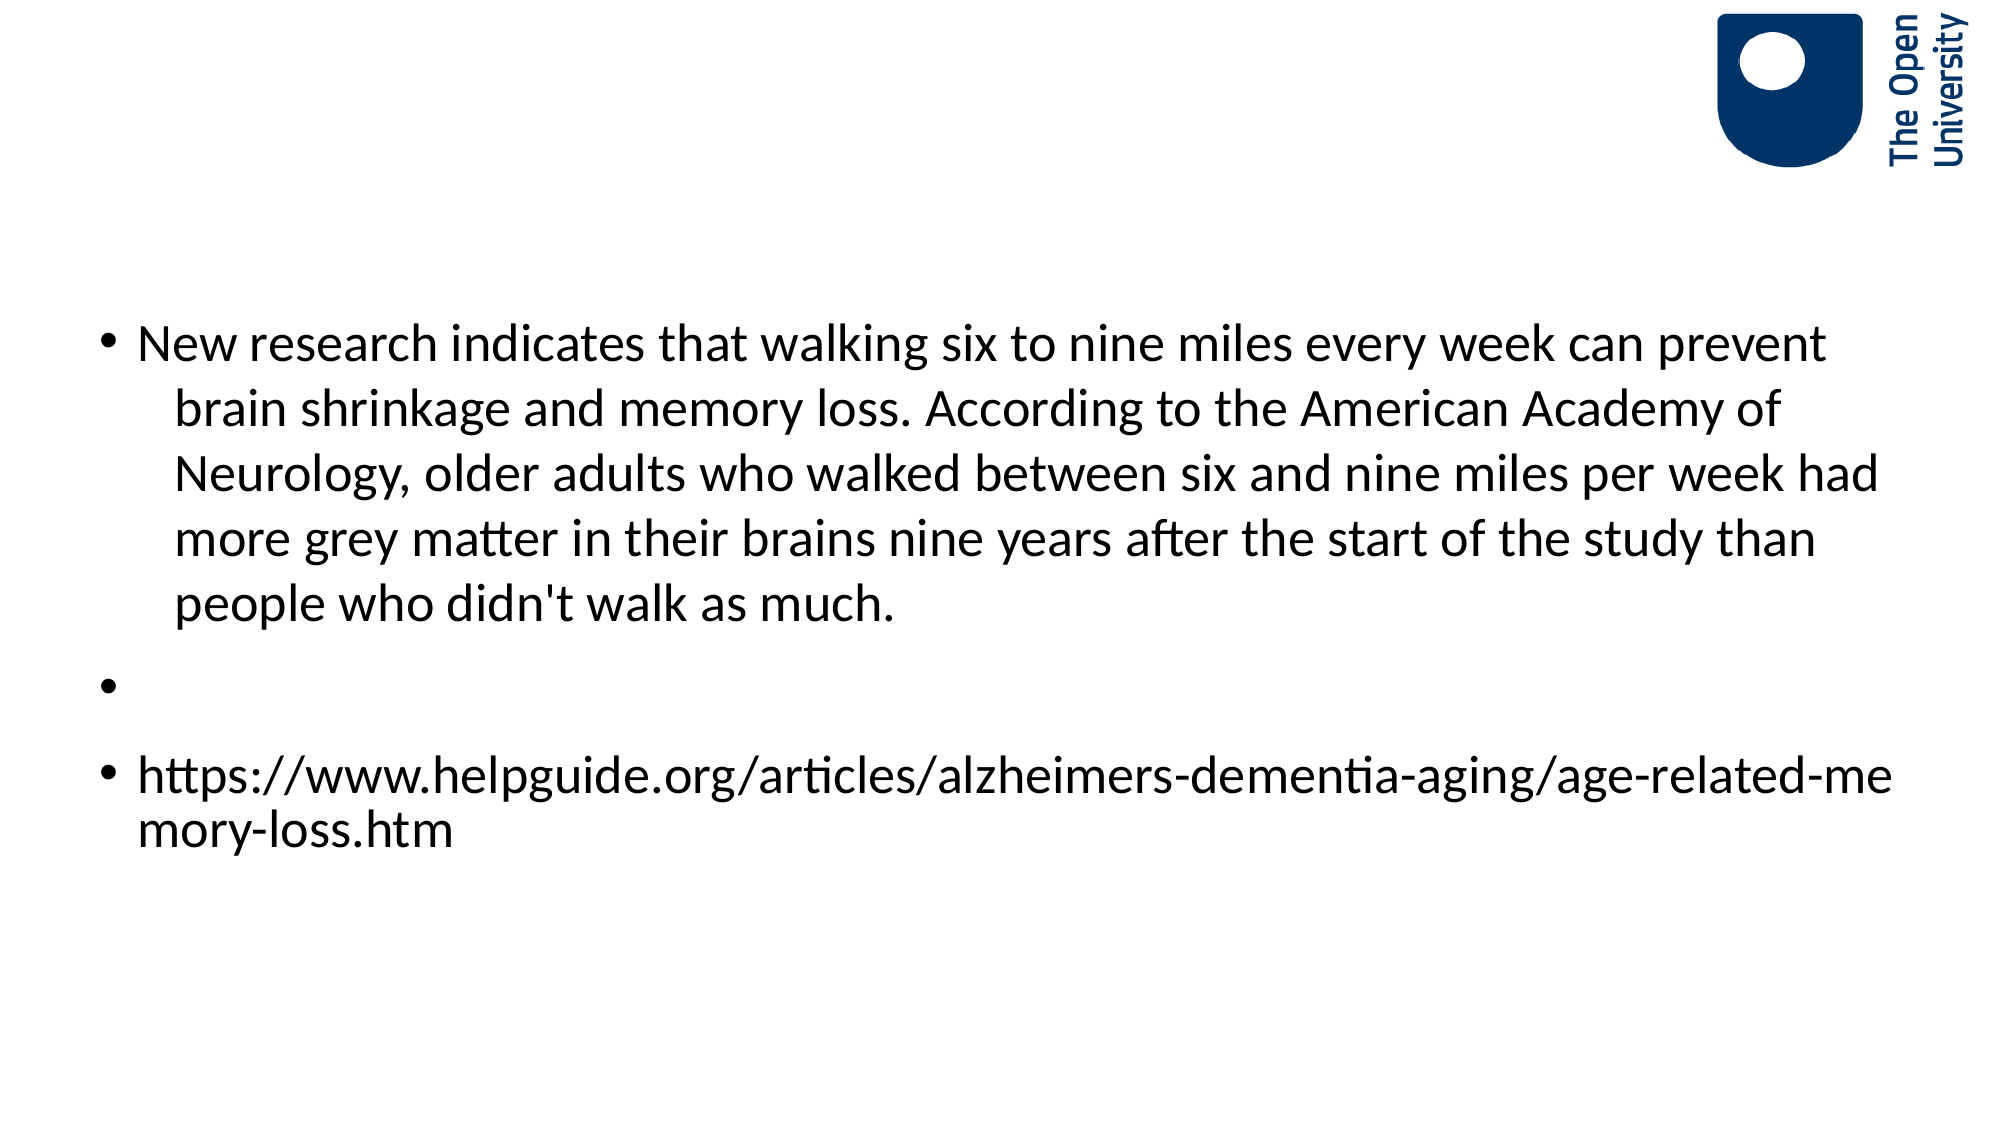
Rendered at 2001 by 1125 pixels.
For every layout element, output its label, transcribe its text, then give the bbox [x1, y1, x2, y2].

picture [1716, 10, 1971, 170]
list New research indicates that walking six to nine miles every week can prevent brain shrinkage and memory loss. According to the American Academy of Neurology, older adults who walked between six and nine miles per week had more grey matter in their brains nine years after the start of the study than people who didn't walk as much. https://www.helpguide.org/articles/alzheimers-dementia-aging/age-related-memory-loss.htm [84, 299, 1943, 1014]
